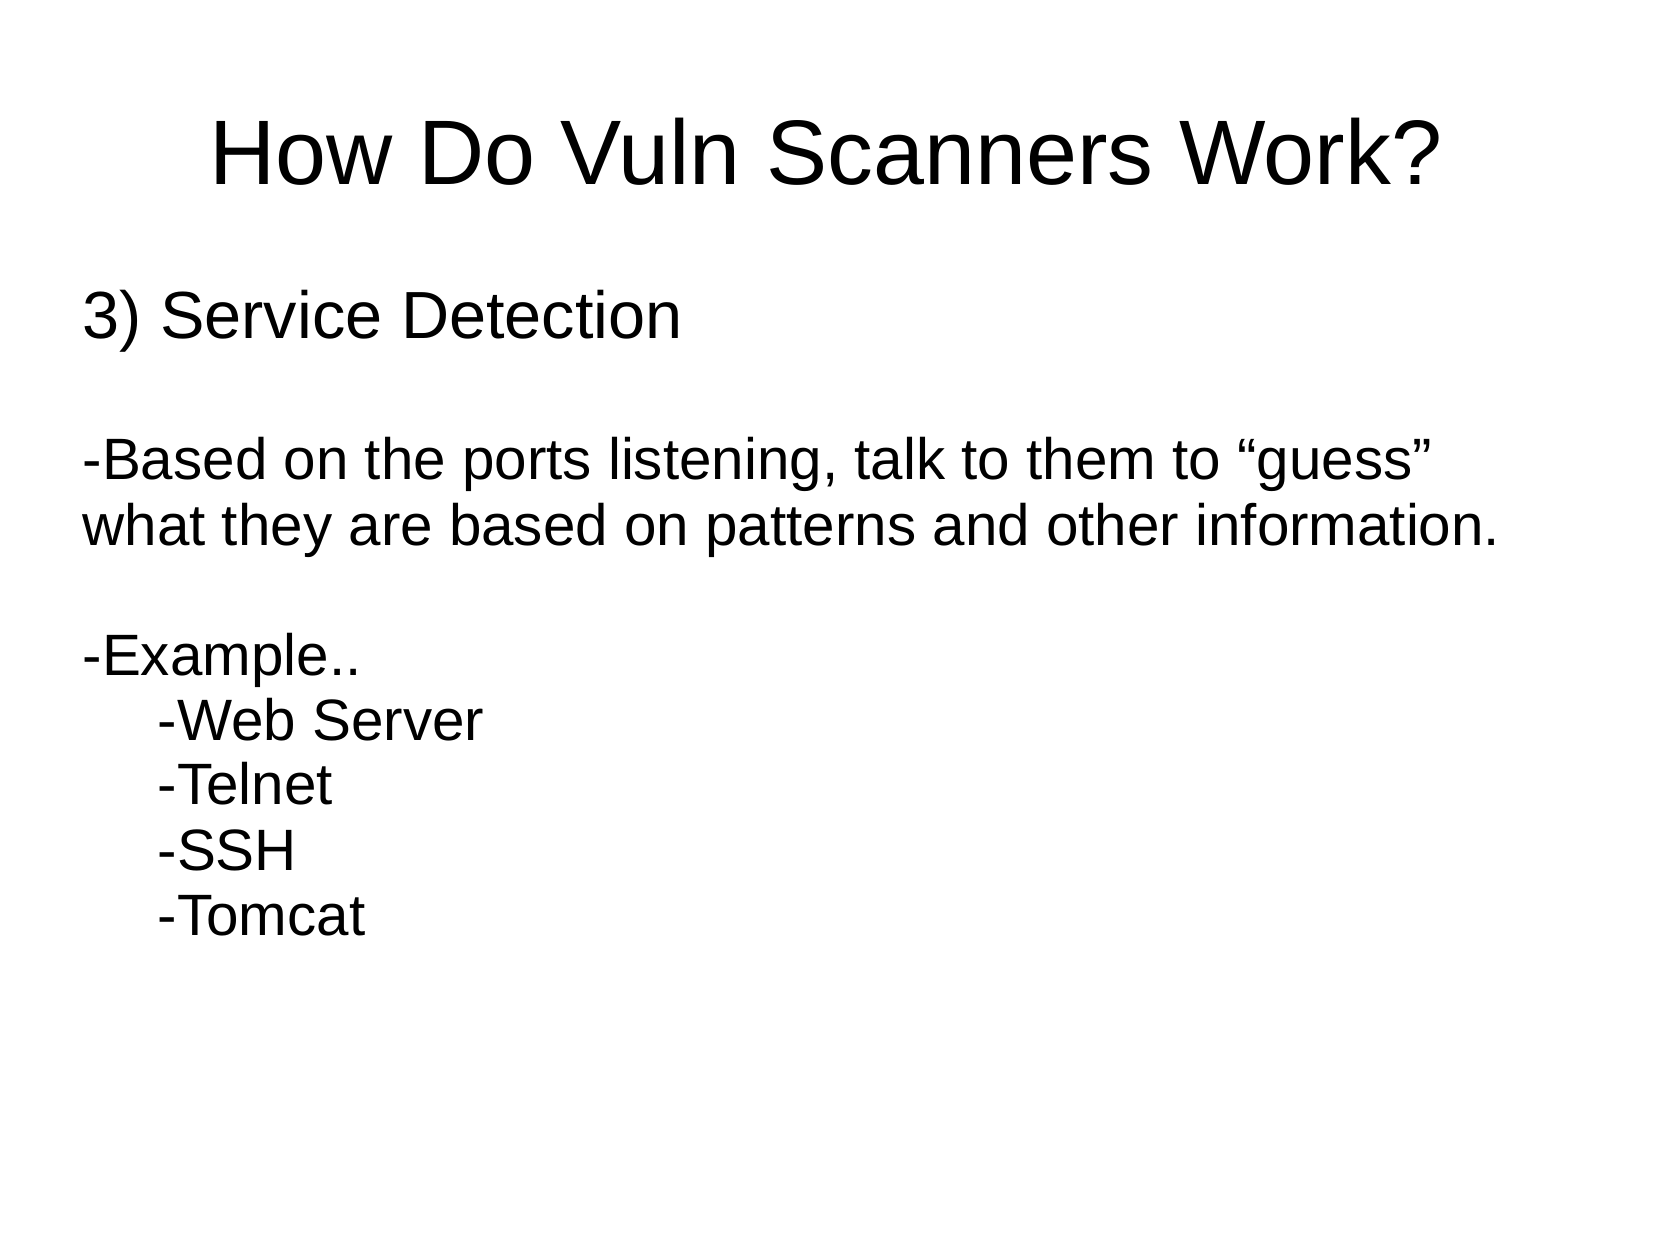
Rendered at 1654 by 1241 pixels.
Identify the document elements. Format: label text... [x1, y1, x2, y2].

subtitle 3) Service Detection -Based on the ports listening, talk to them to “guess” what they are based on patterns and other information. -Example.. -Web Server -Telnet -SSH -Tomcat [82, 277, 1538, 1023]
title How Do Vuln Scanners Work? [82, 49, 1571, 257]
